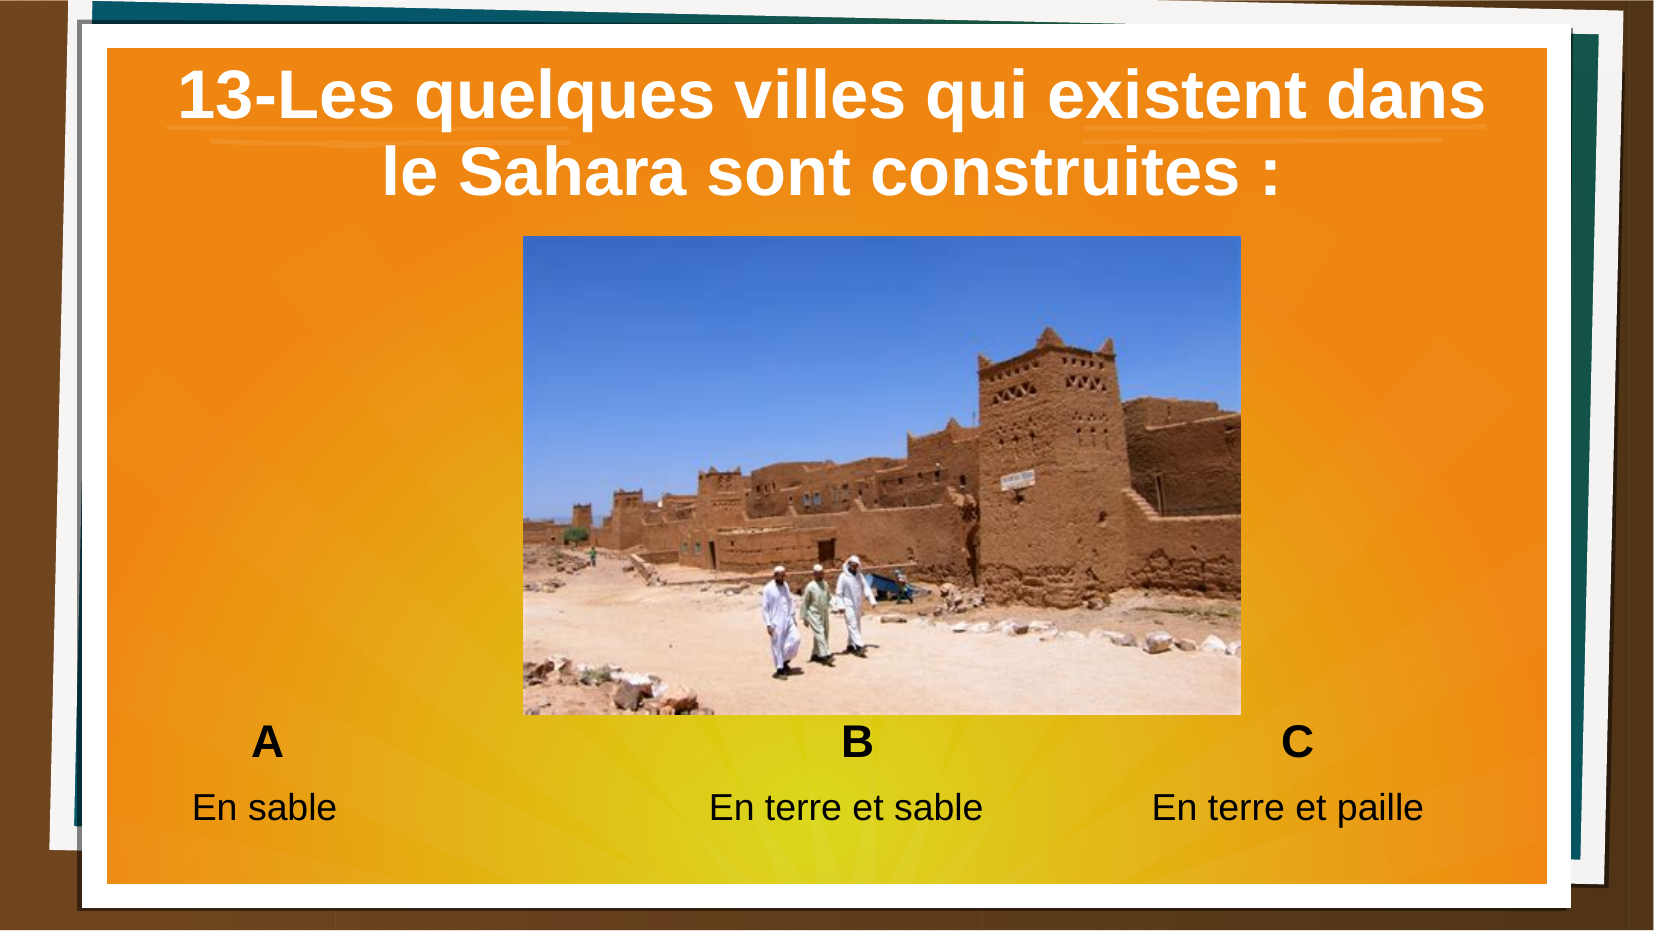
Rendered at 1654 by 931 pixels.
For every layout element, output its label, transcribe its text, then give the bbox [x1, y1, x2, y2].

text_box En sable En terre et sable En terre et paille [177, 779, 1501, 837]
picture [523, 236, 1241, 715]
title 13-Les quelques villes qui existent dans le Sahara sont construites : [141, 56, 1524, 210]
text_box A B C [236, 708, 1441, 779]
